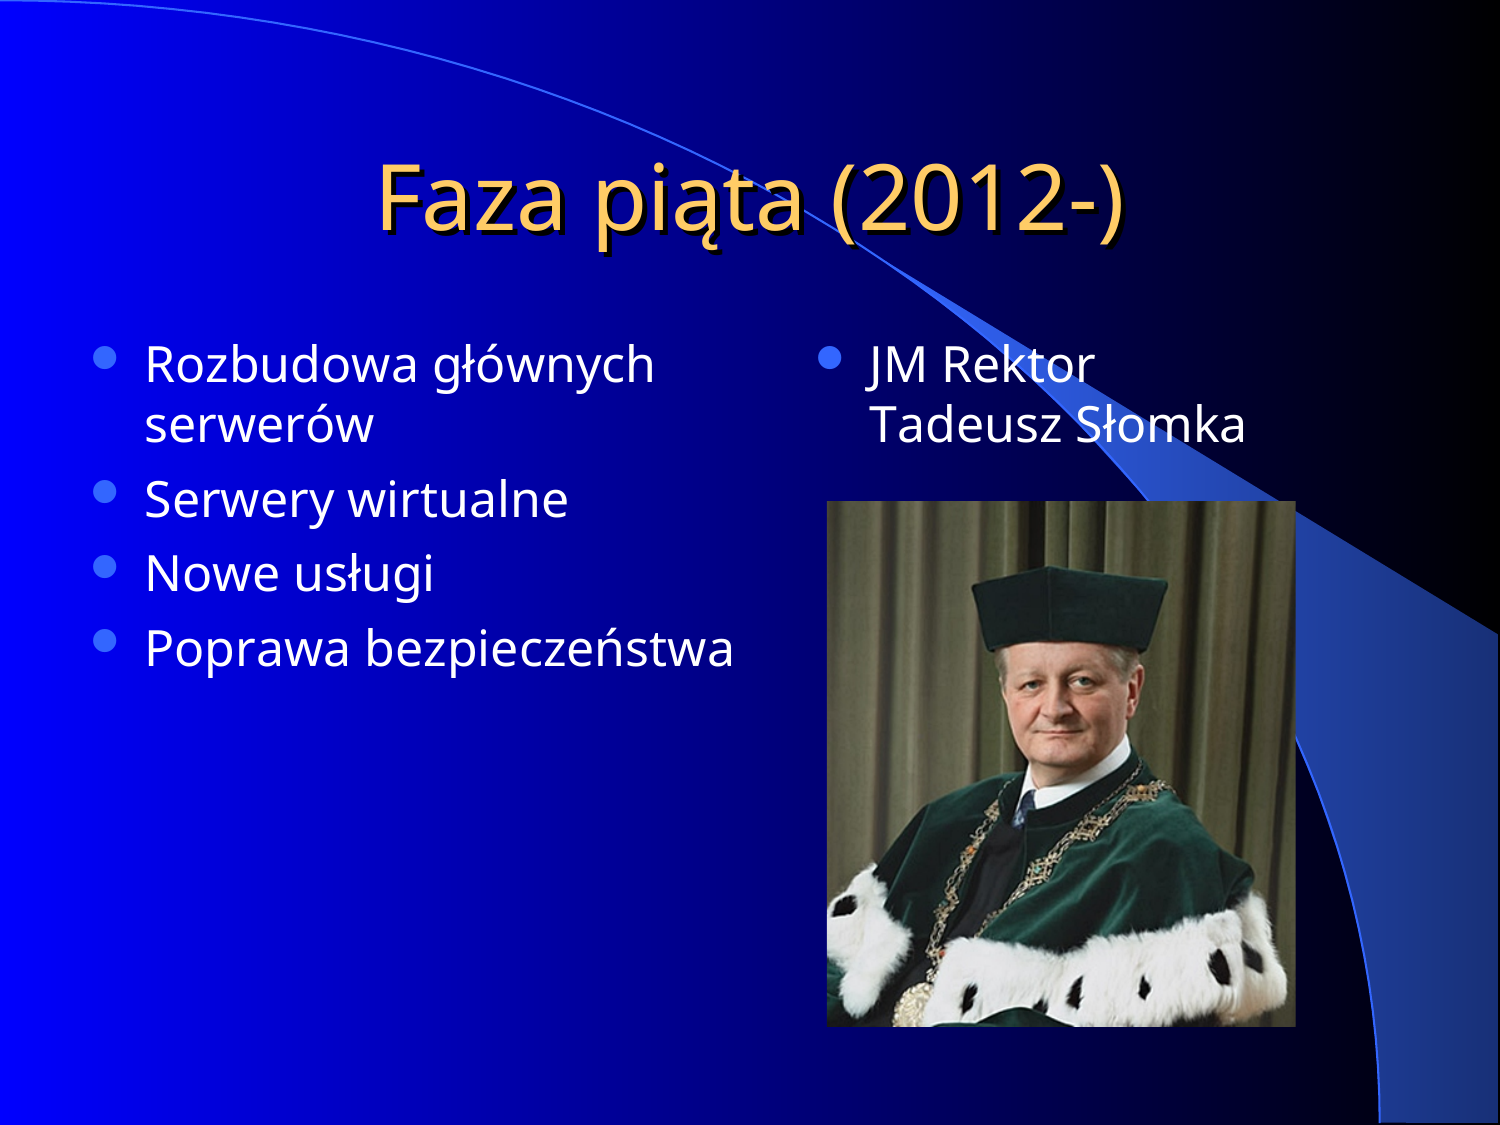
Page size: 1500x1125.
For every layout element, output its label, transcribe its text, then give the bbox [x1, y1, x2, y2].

picture [826, 501, 1296, 1027]
title Faza piąta (2012-) [112, 76, 1388, 312]
list JM Rektor Tadeusz Słomka [800, 324, 1388, 1000]
list Rozbudowa głównych serwerów Serwery wirtualne Nowe usługi Poprawa bezpieczeństwa [75, 324, 763, 1000]
